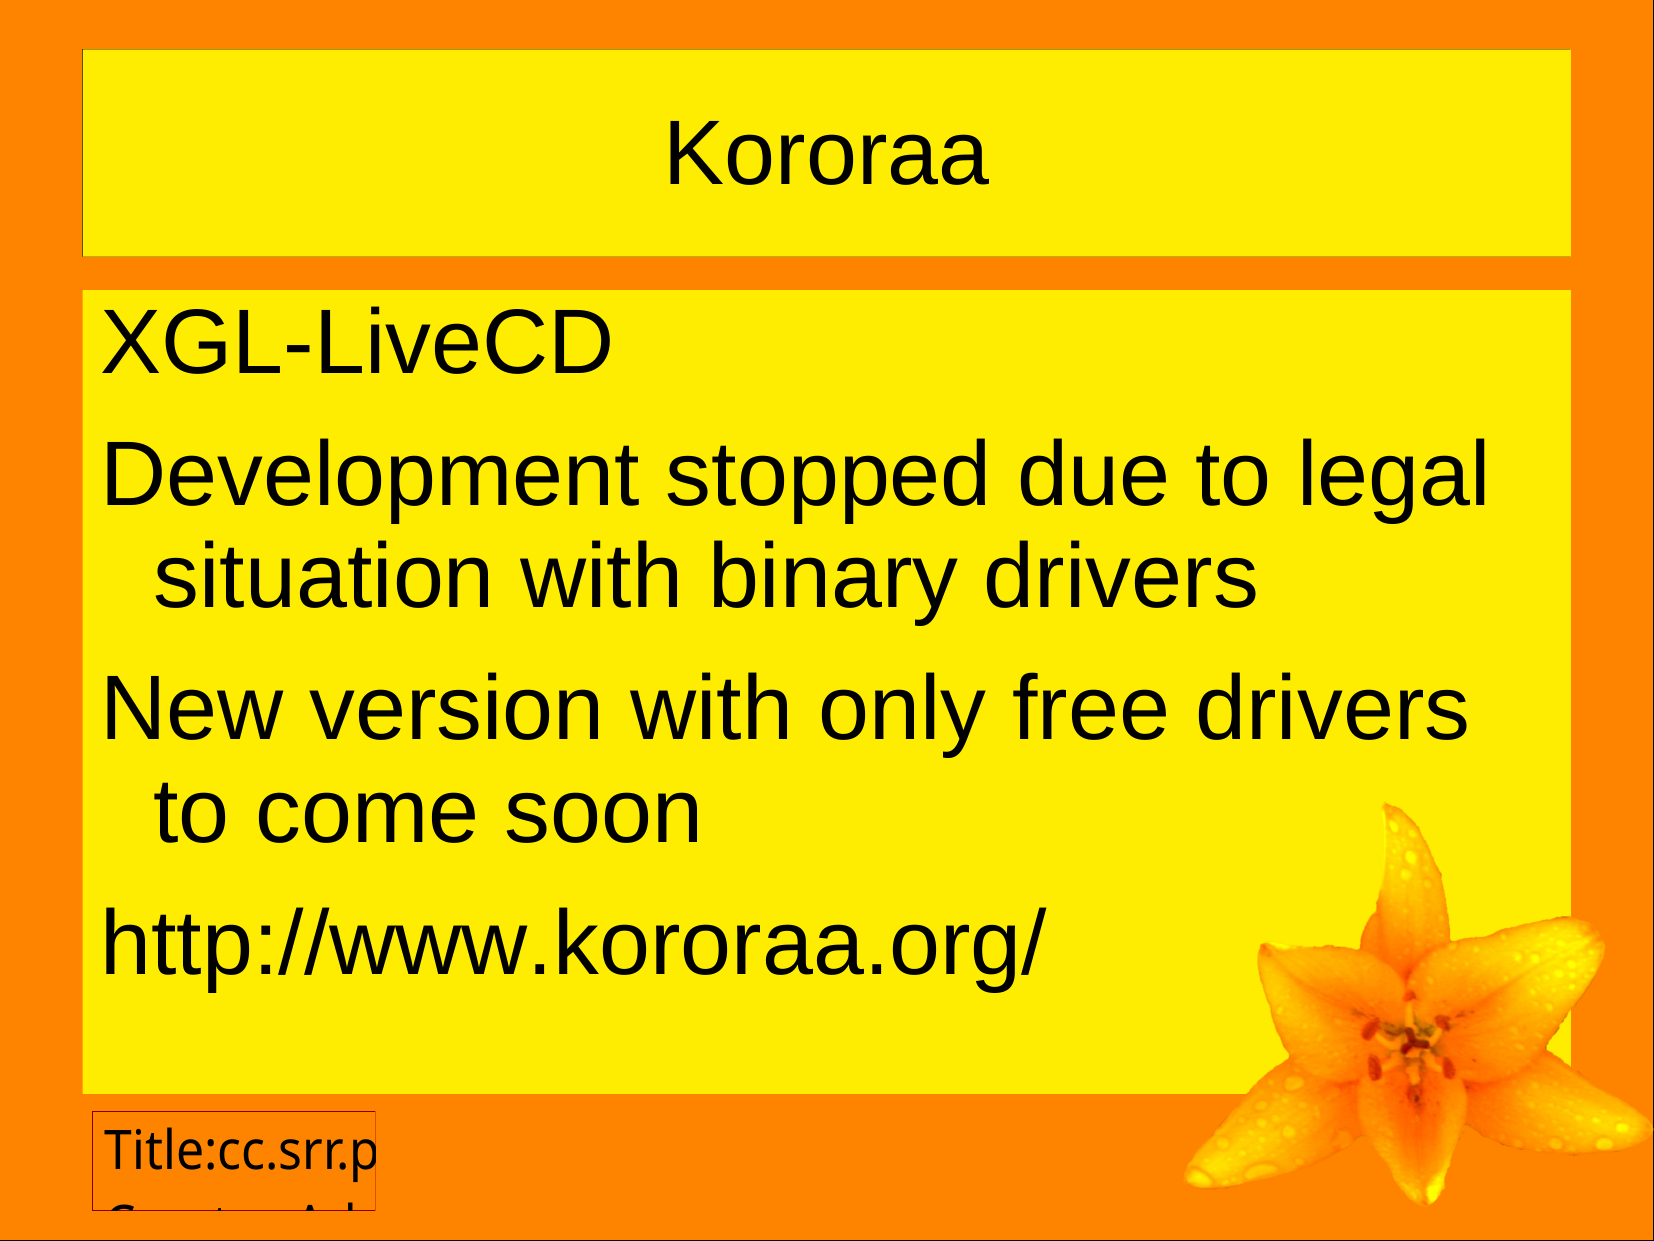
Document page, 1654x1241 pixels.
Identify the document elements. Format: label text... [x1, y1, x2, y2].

title Kororaa [82, 49, 1571, 257]
picture [88, 1108, 376, 1211]
text_box [0, 0, 1654, 1241]
list XGL-LiveCD Development stopped due to legal situation with binary drivers New version with only free drivers to come soon http://www.kororaa.org/ [82, 290, 1571, 1094]
picture [1181, 767, 1654, 1241]
